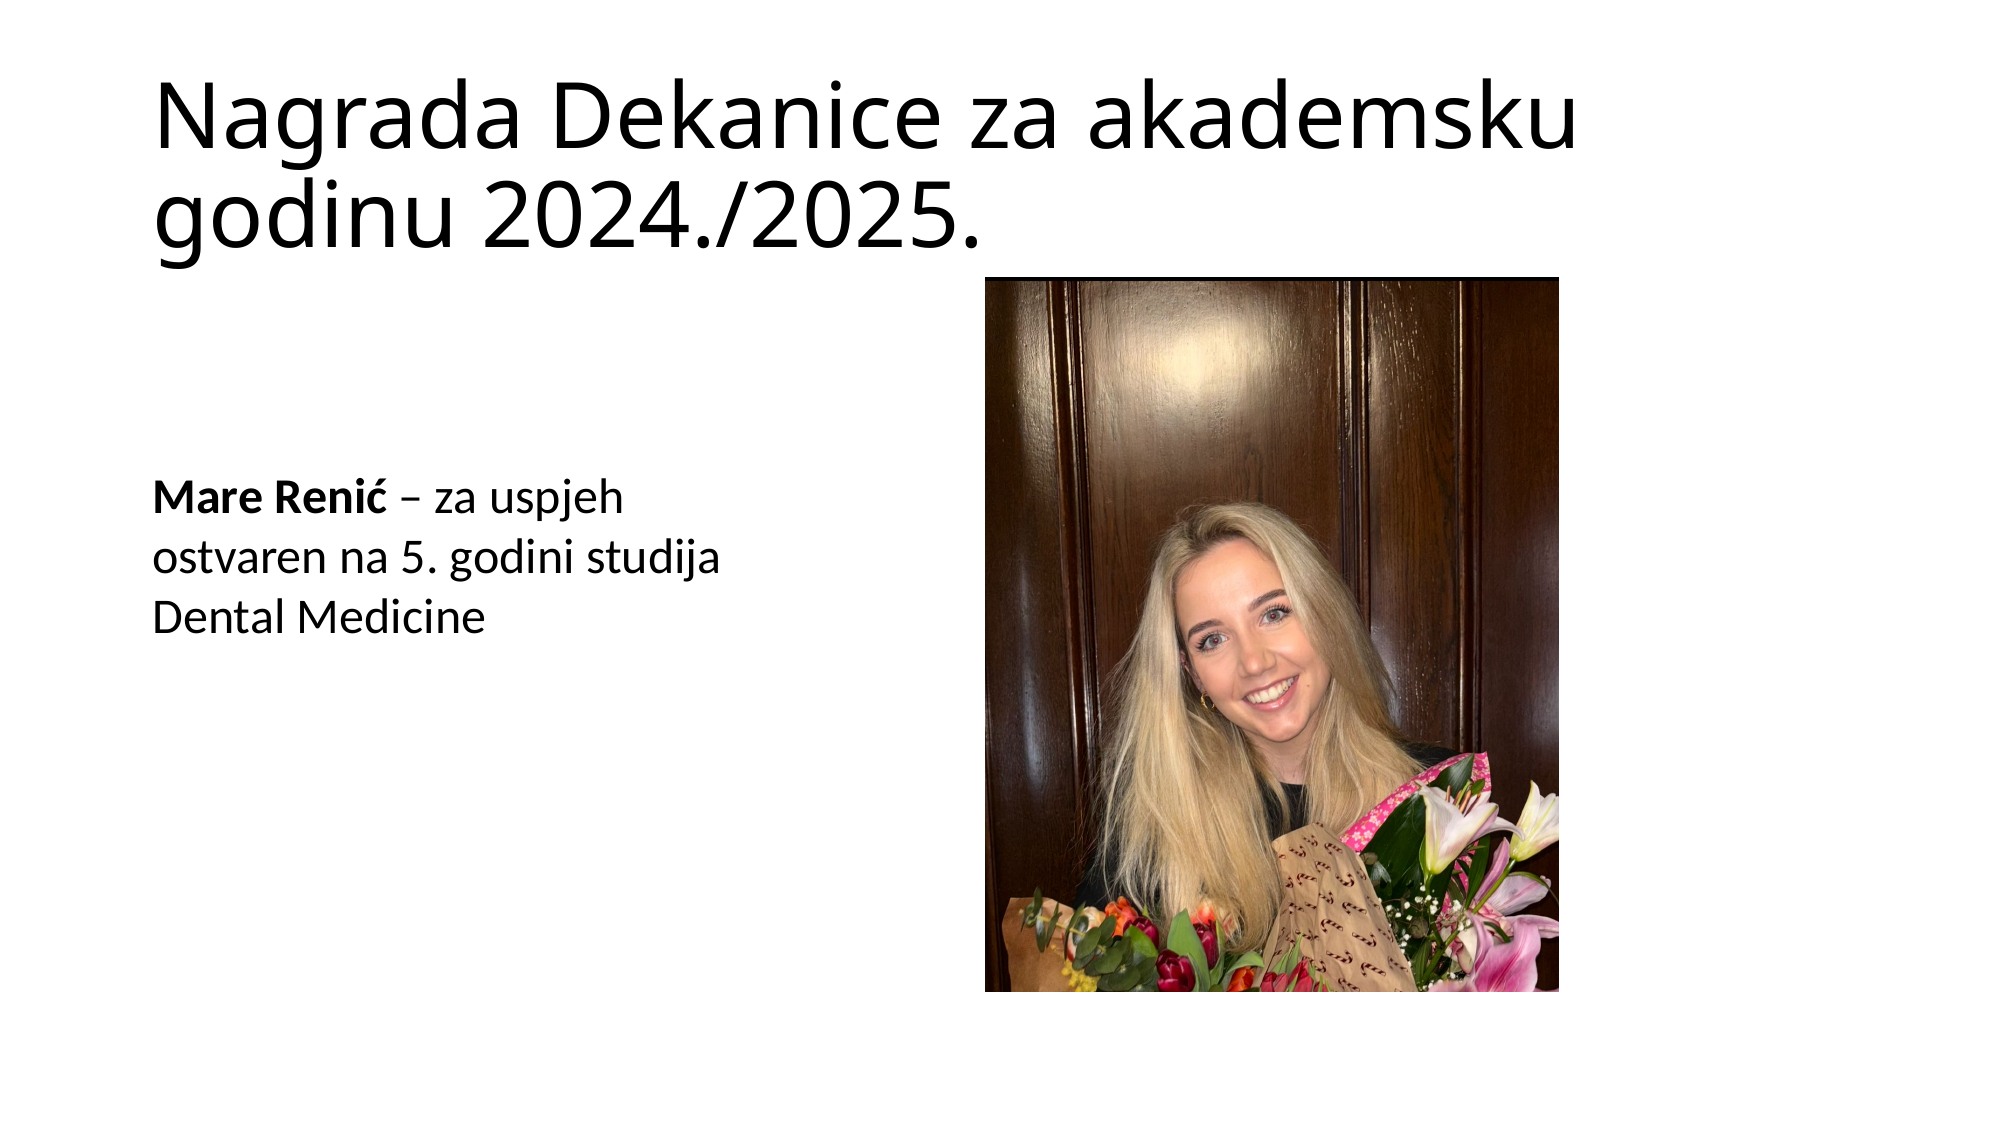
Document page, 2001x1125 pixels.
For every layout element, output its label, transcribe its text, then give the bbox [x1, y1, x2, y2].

picture [985, 277, 1559, 992]
text_box Mare Renić – za uspjeh ostvaren na 5. godini studija Dental Medicine [137, 456, 810, 654]
title Nagrada Dekanice za akademsku godinu 2024./2025. [137, 59, 1863, 278]
